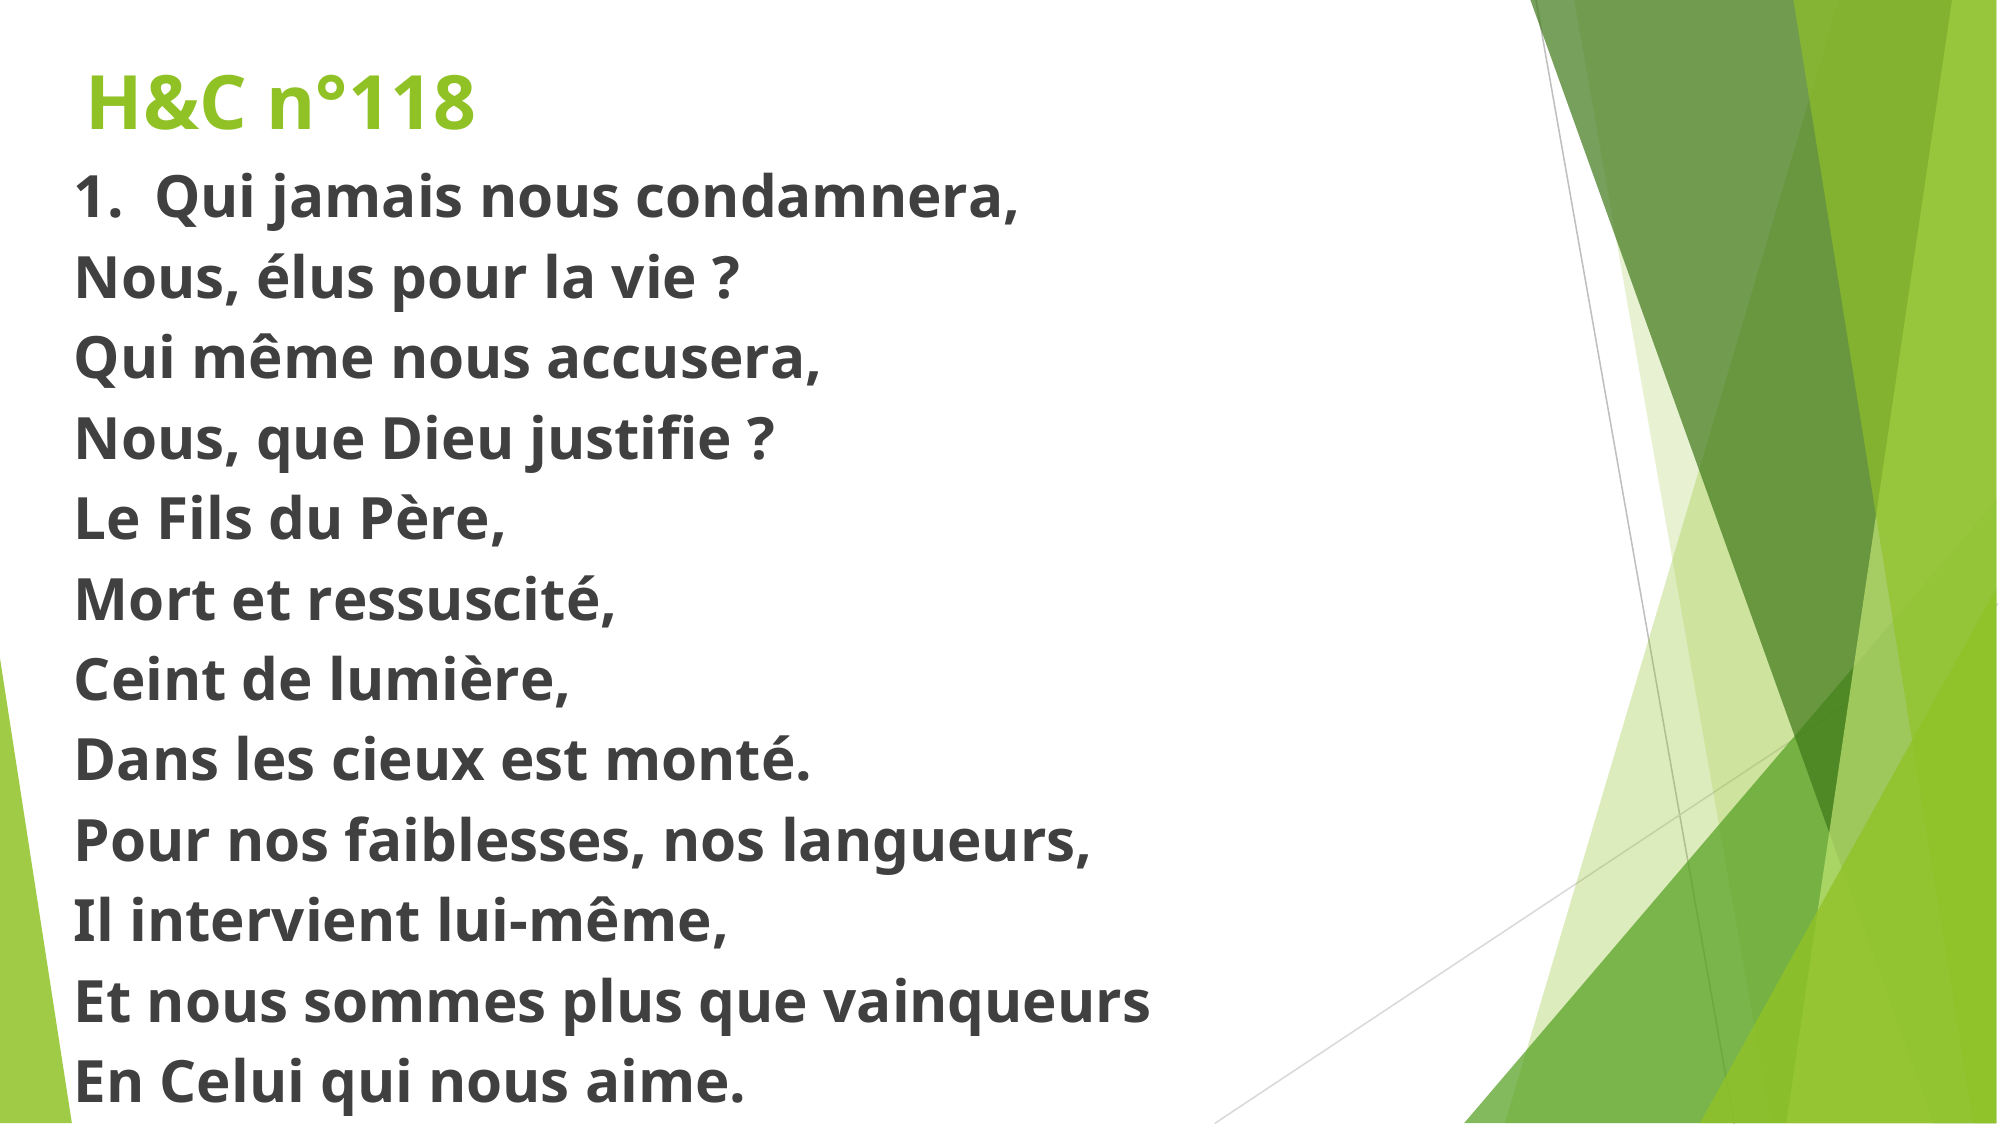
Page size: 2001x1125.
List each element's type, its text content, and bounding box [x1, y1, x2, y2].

text_box 1. Qui jamais nous condamnera, Nous, élus pour la vie ? Qui même nous accusera, Nous, que Dieu justifie ? Le Fils du Père, Mort et ressuscité, Ceint de lumière, Dans les cieux est monté. Pour nos faiblesses, nos langueurs, Il intervient lui-même, Et nous sommes plus que vainqueurs En Celui qui nous aime. [59, 141, 2001, 1037]
text_box H&C n°118 [70, 47, 1522, 141]
